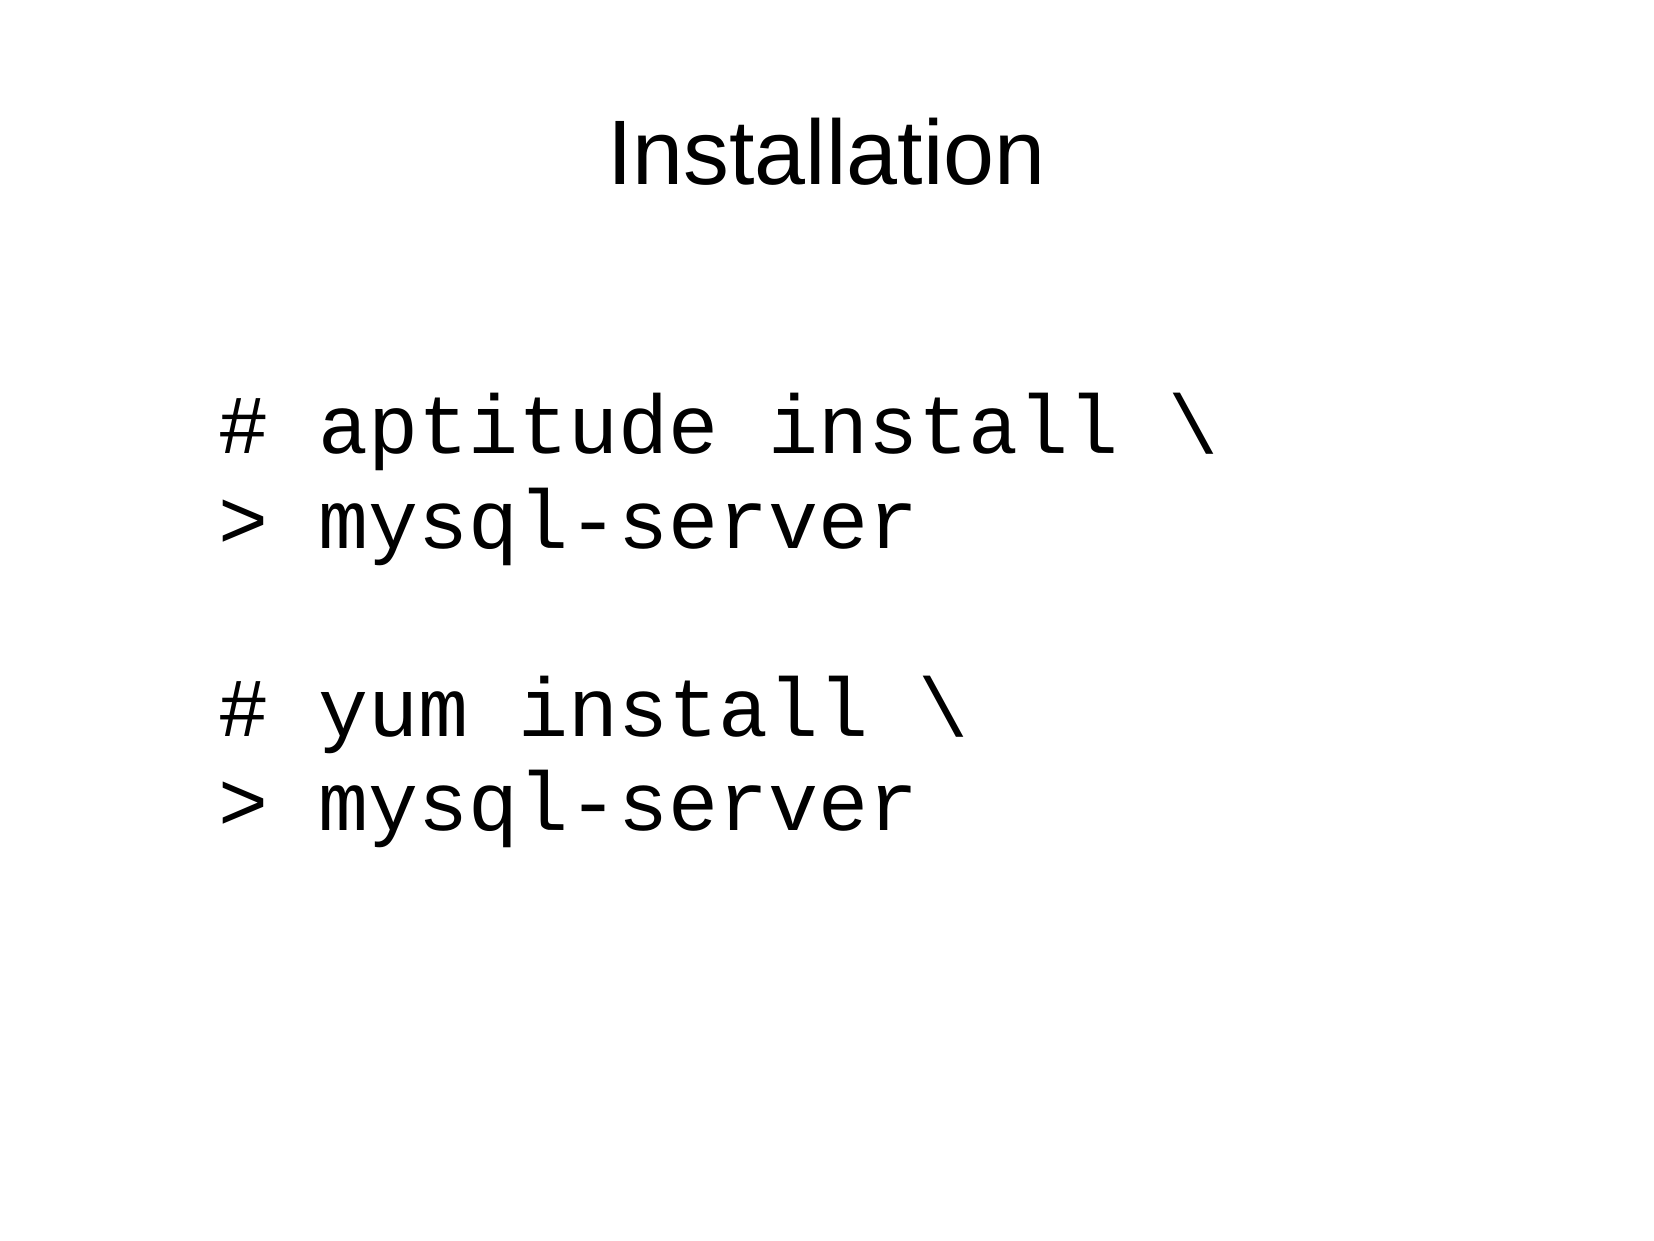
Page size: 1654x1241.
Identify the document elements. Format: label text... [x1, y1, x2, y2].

subtitle # aptitude install \ > mysql-server # yum install \ > mysql-server [218, 218, 1436, 1022]
title Installation [82, 49, 1571, 257]
